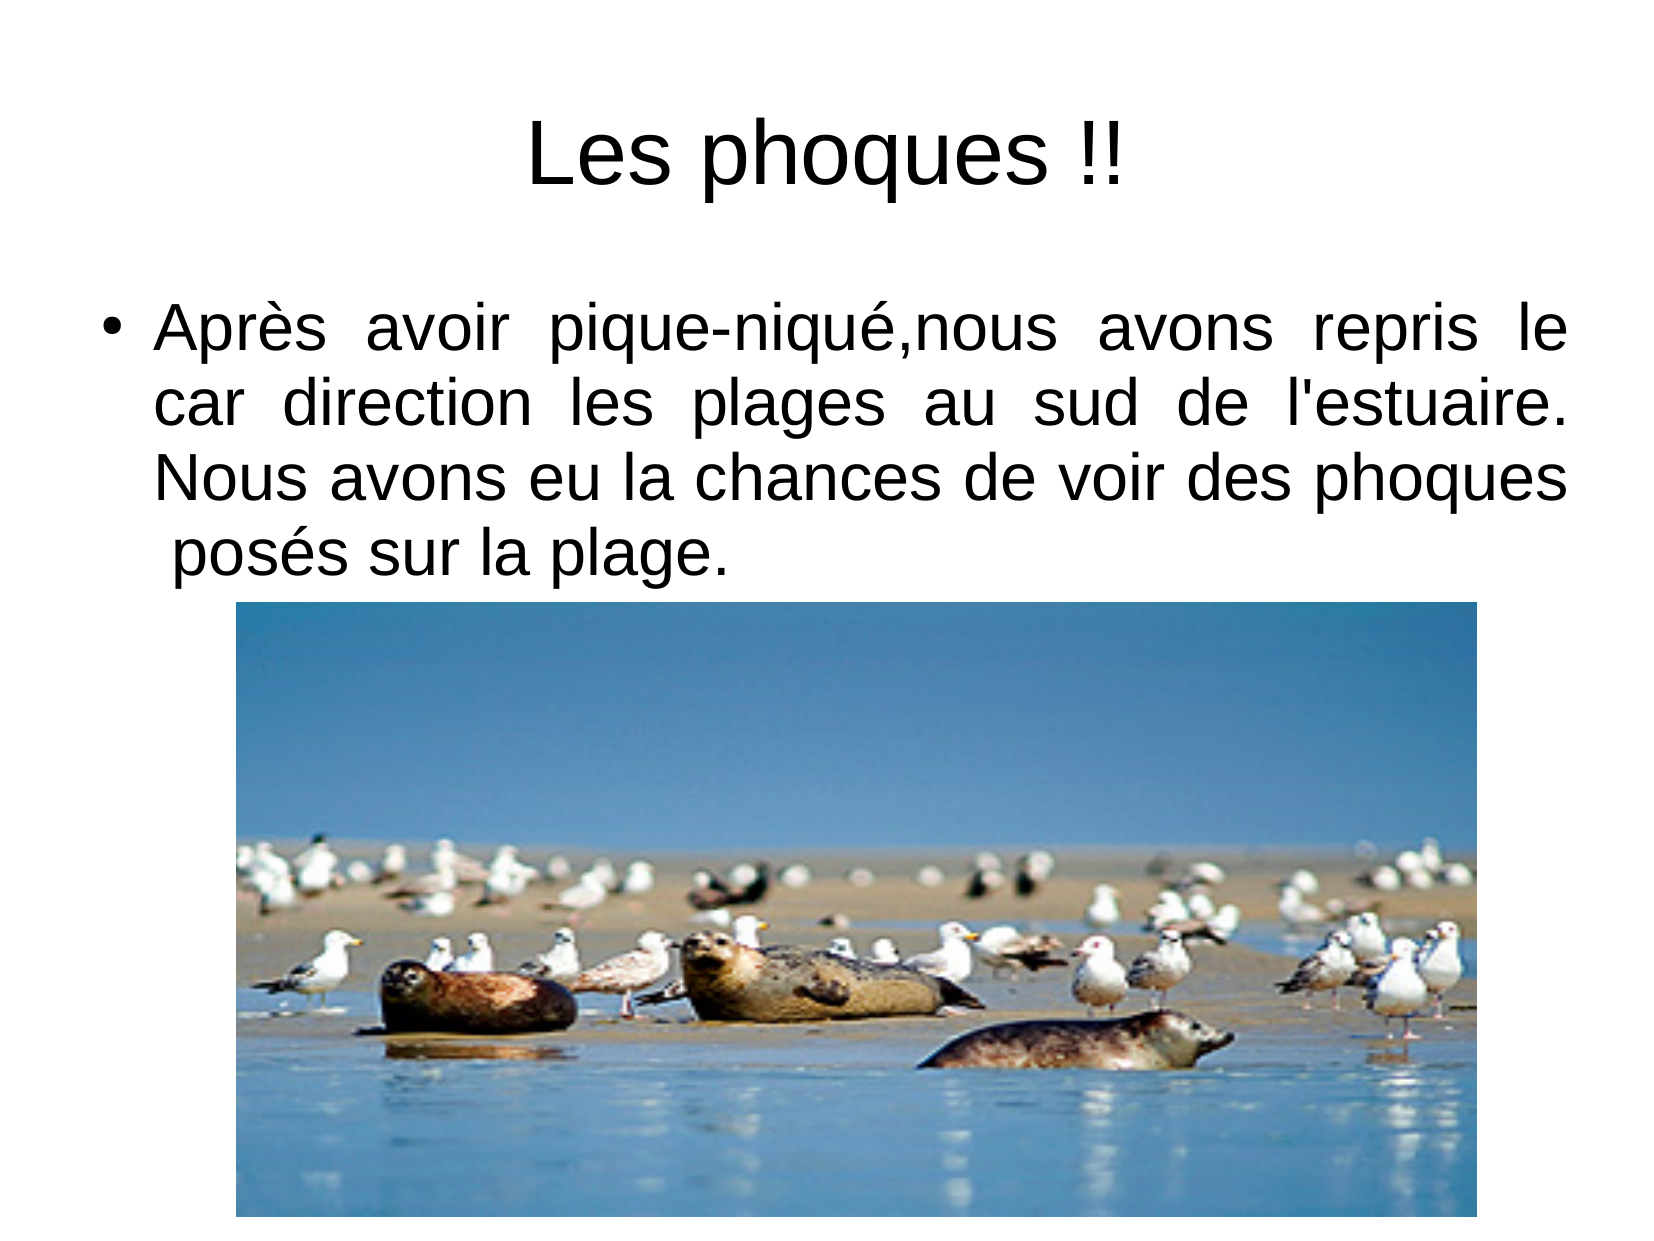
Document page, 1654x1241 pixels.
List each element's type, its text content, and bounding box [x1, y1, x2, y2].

title Les phoques !! [82, 49, 1571, 257]
list Après avoir pique-niqué,nous avons repris le car direction les plages au sud de l'estuaire. Nous avons eu la chances de voir des phoques posés sur la plage. [82, 290, 1571, 1010]
picture [236, 602, 1477, 1217]
